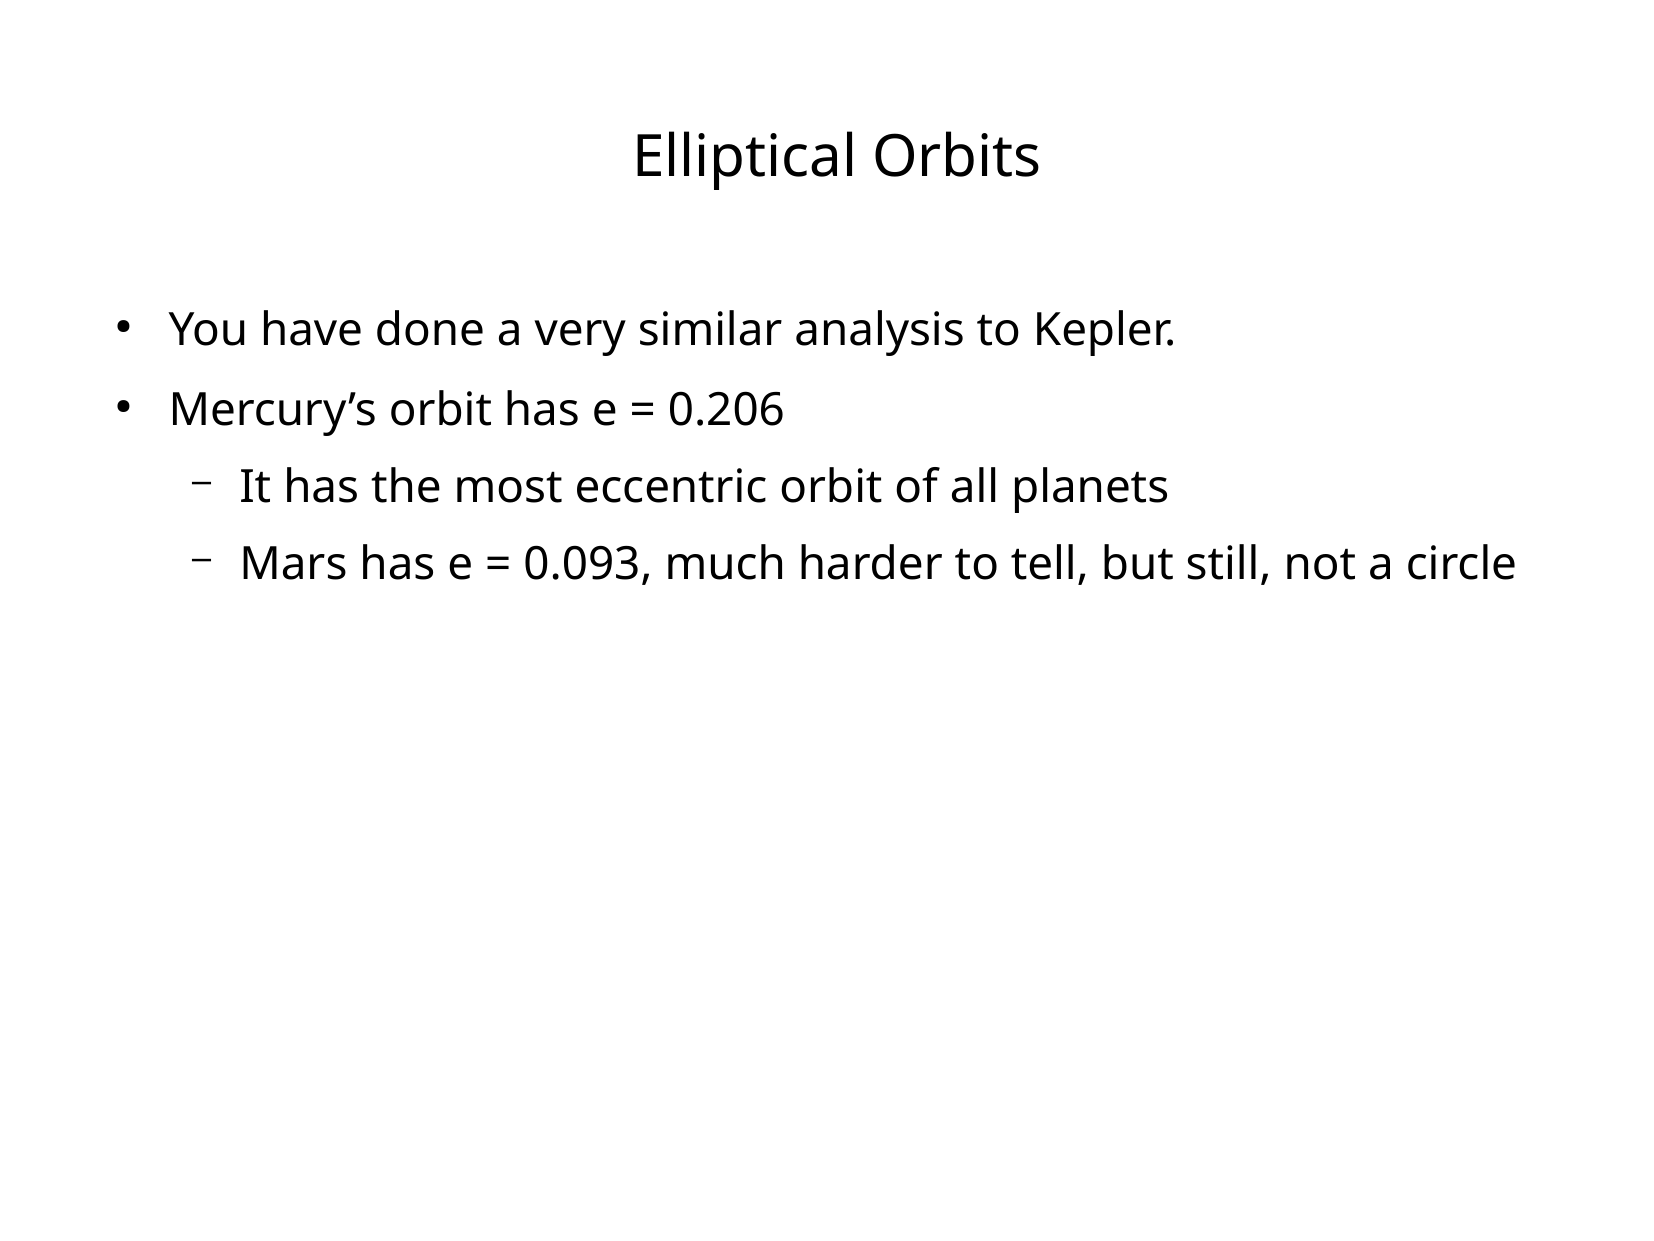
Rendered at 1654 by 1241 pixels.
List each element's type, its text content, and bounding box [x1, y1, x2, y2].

list You have done a very similar analysis to Kepler. Mercury’s orbit has e = 0.206 It has the most eccentric orbit of all planets Mars has e = 0.093, much harder to tell, but still, not a circle [82, 289, 1571, 1108]
title Elliptical Orbits [82, 49, 1571, 257]
